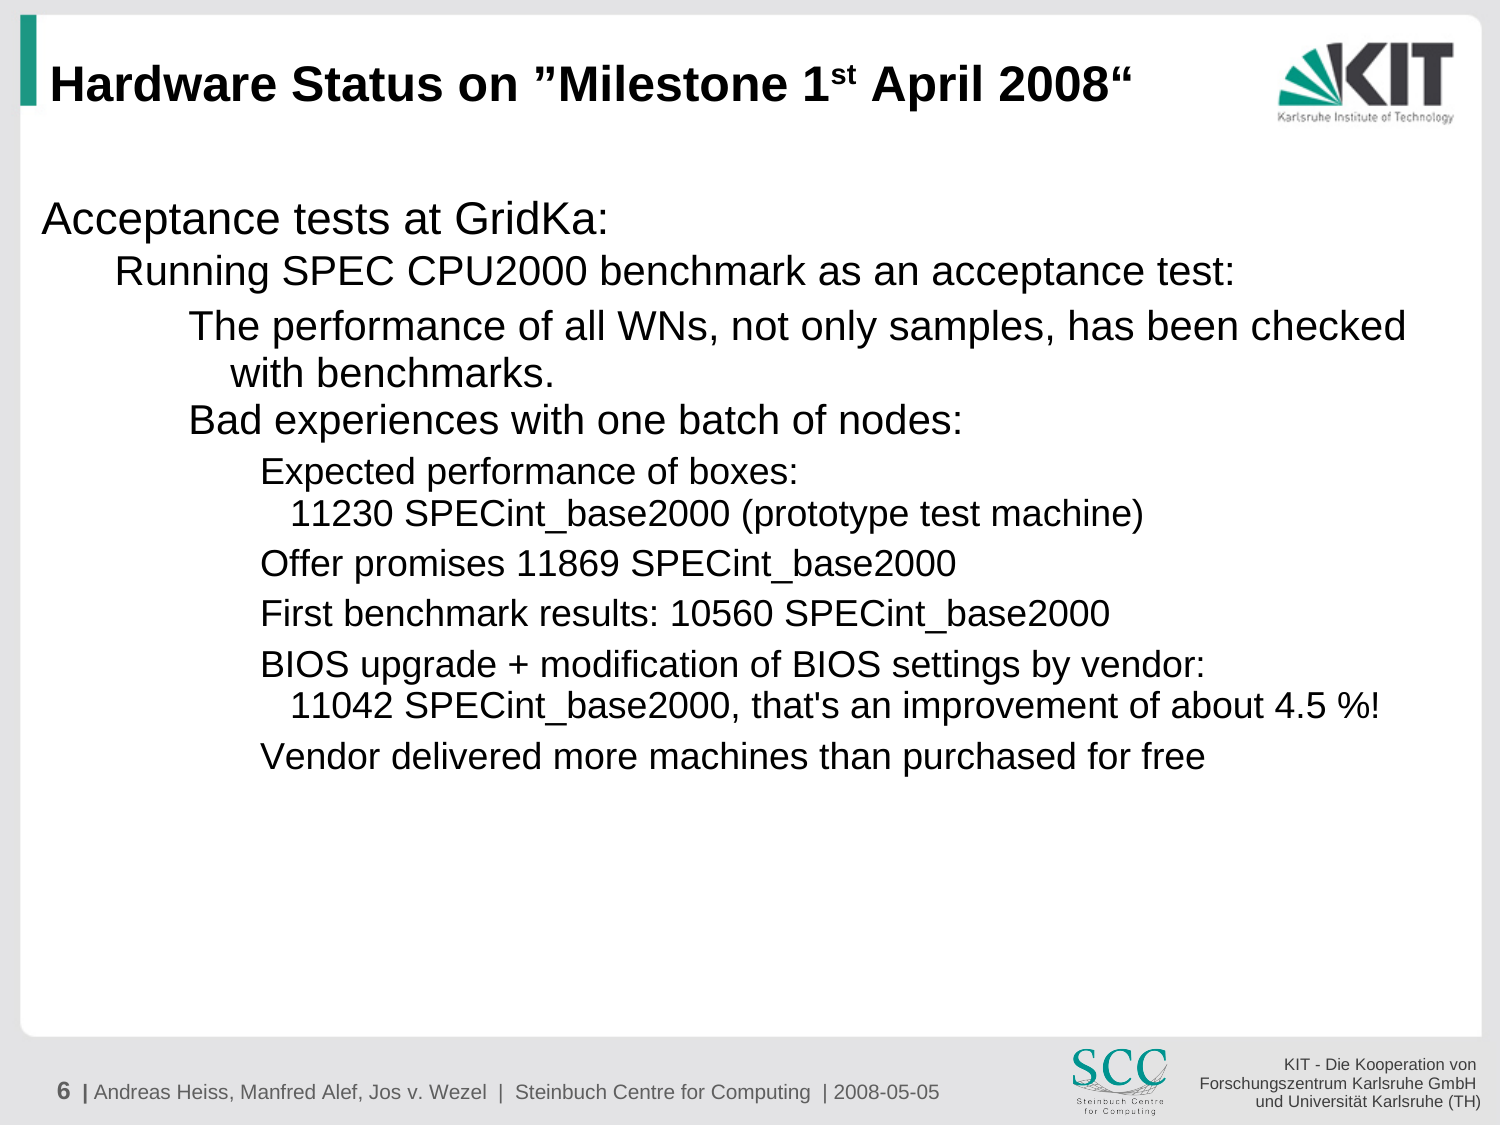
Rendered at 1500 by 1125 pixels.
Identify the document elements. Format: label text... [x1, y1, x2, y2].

title Hardware Status on ”Milestone 1st April 2008“ [49, 36, 1247, 137]
list Acceptance tests at GridKa: Running SPEC CPU2000 benchmark as an acceptance test: The performance of all WNs, not only samples, has been checked with benchmarks. Bad experiences with one batch of nodes: Expected performance of boxes: 11230 SPECint_base2000 (prototype test machine) Offer promises 11869 SPECint_base2000 First benchmark results: 10560 SPECint_base2000 BIOS upgrade + modification of BIOS settings by vendor: 11042 SPECint_base2000, that's an improvement of about 4.5 %! Vendor delivered more machines than purchased for free [41, 196, 1459, 1012]
picture [0, 0, 1500, 1125]
